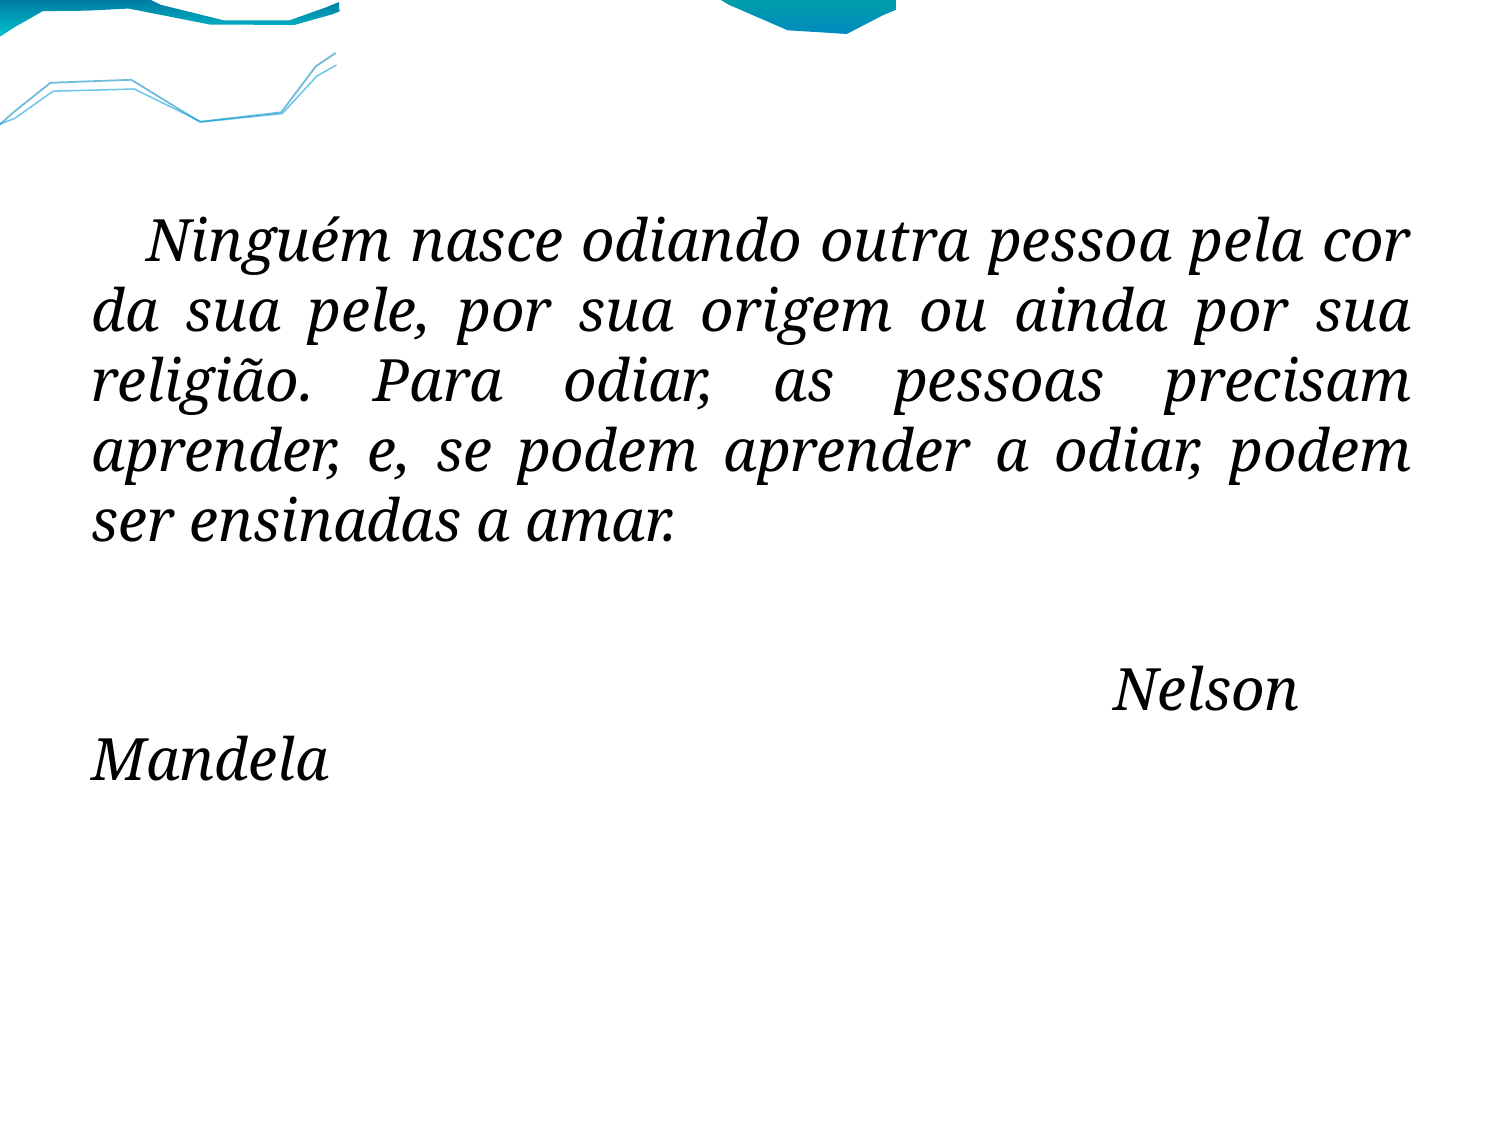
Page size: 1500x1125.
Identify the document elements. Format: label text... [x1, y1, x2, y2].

list Ninguém nasce odiando outra pessoa pela cor da sua pele, por sua origem ou ainda por sua religião. Para odiar, as pessoas precisam aprender, e, se podem aprender a odiar, podem ser ensinadas a amar. Nelson Mandela [76, 196, 1427, 917]
